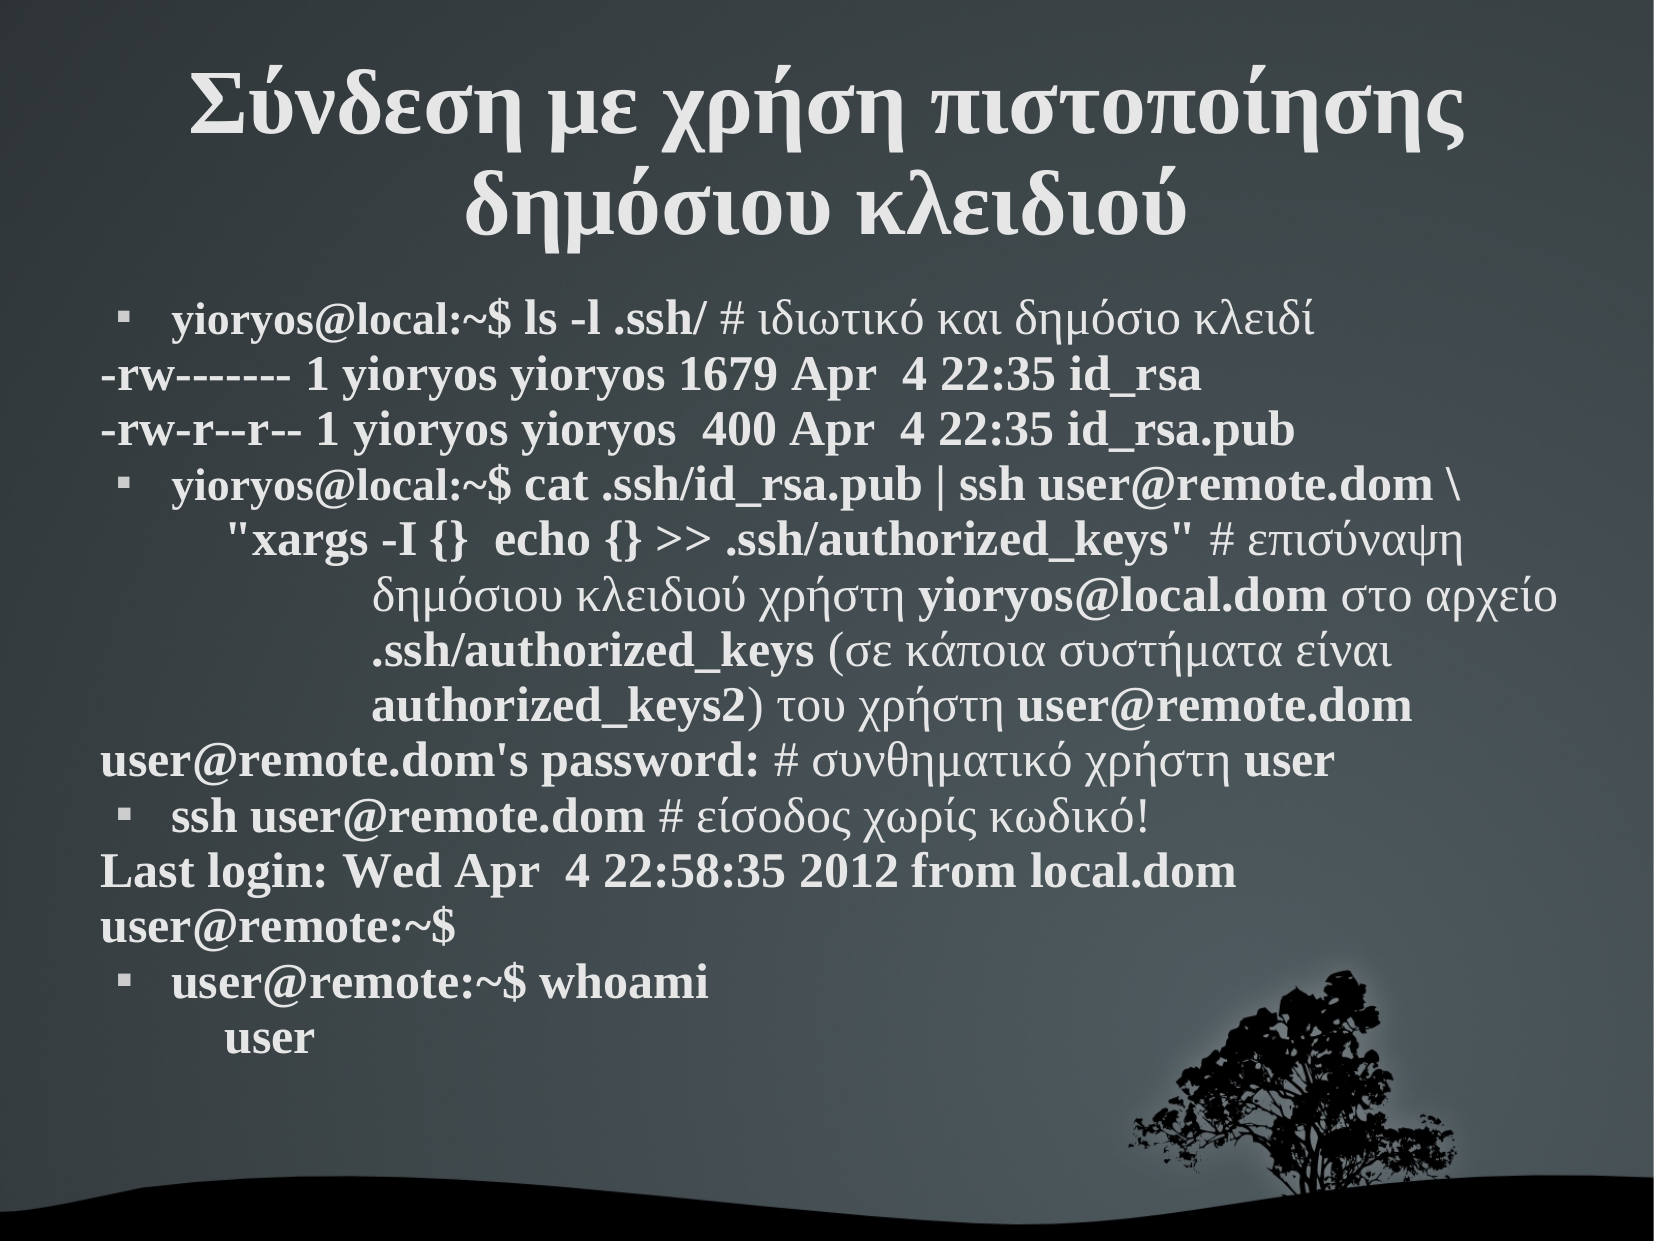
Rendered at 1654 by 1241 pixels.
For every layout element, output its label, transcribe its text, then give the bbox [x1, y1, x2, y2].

list yioryos@local:~$ ls -l .ssh/ # ιδιωτικό και δημόσιο κλειδί -rw------- 1 yioryos yioryos 1679 Apr 4 22:35 id_rsa -rw-r--r-- 1 yioryos yioryos 400 Apr 4 22:35 id_rsa.pub yioryos@local:~$ cat .ssh/id_rsa.pub | ssh user@remote.dom \ "xargs -I {} echo {} >> .ssh/authorized_keys" # επισύναψη δημόσιου κλειδιού χρήστη yioryos@local.dom στο αρχείο .ssh/authorized_keys (σε κάποια συστήματα είναι authorized_keys2) του χρήστη user@remote.dom user@remote.dom's password: # συνθηματικό χρήστη user ssh user@remote.dom # είσοδος χωρίς κωδικό! Last login: Wed Apr 4 22:58:35 2012 from local.dom user@remote:~$ user@remote:~$ whoami user [82, 290, 1571, 1204]
picture [0, 0, 1654, 1241]
title Σύνδεση με χρήση πιστοποίησης δημόσιου κλειδιού [82, 33, 1571, 273]
